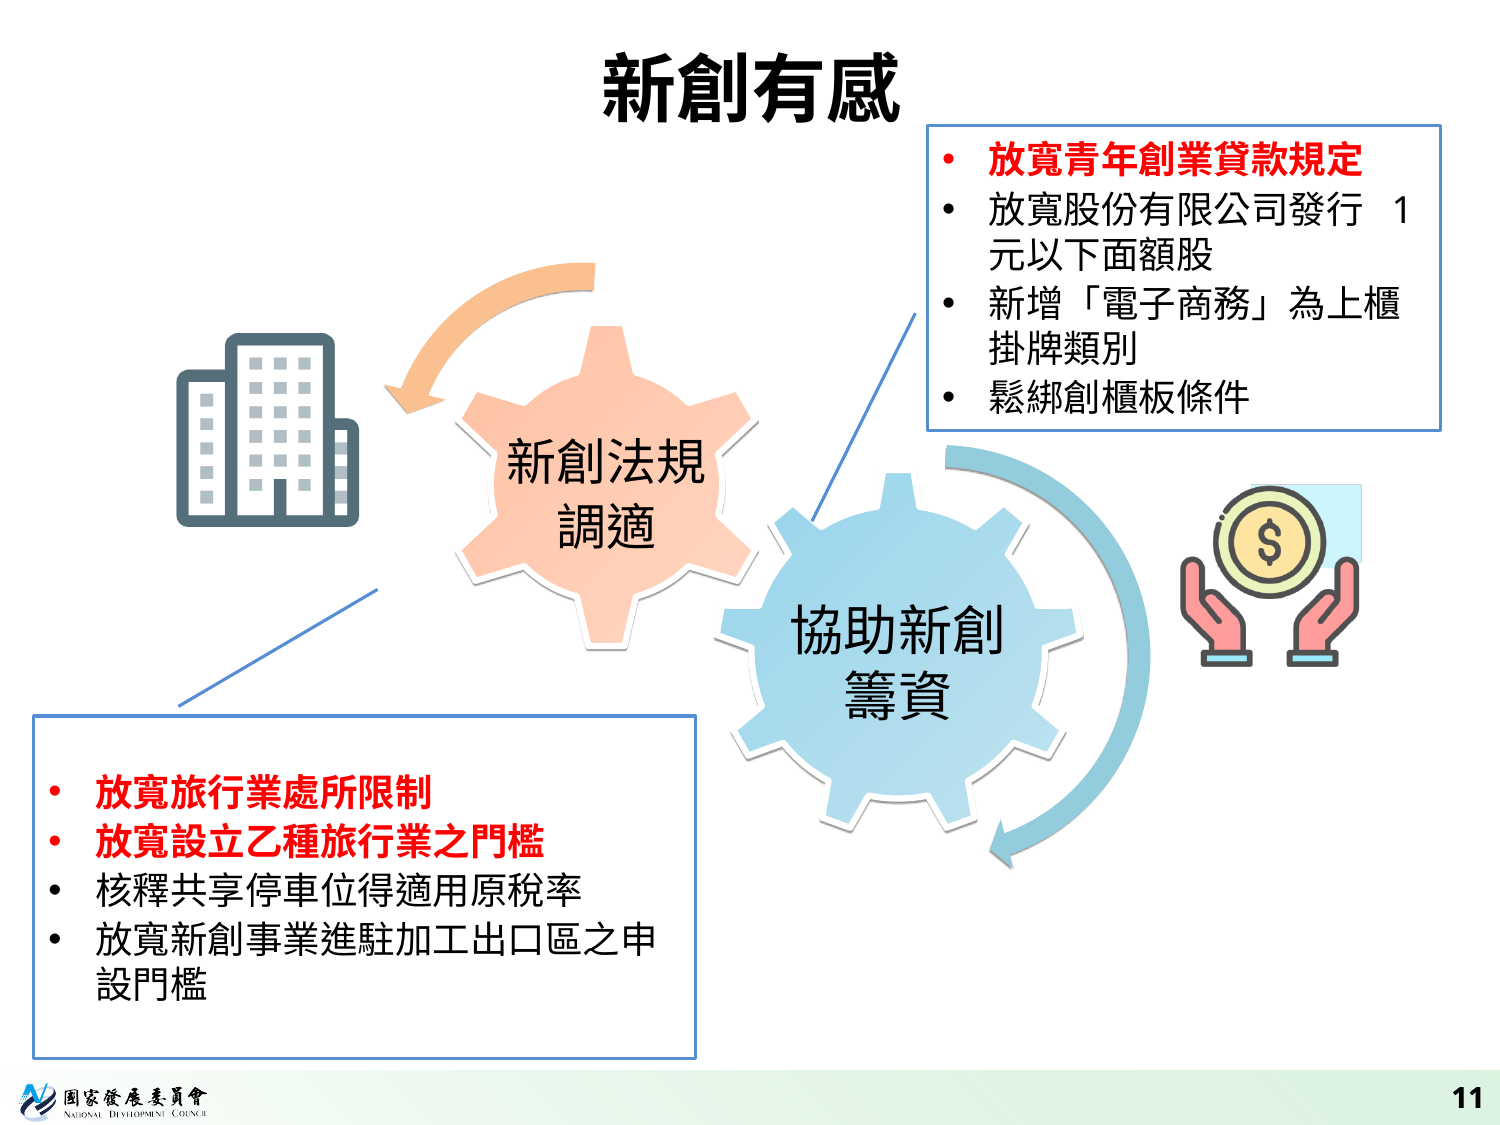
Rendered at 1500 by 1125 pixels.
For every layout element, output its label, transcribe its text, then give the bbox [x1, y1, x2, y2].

text_box 協助新創籌資 [716, 470, 1080, 828]
text_box [945, 445, 1151, 869]
slide_number <編號> [1149, 1069, 1500, 1125]
text_box [383, 262, 596, 414]
picture [1175, 480, 1366, 672]
text_box 放寬旅行業處所限制 放寬設立乙種旅行業之門檻 核釋共享停車位得適用原稅率 放寬新創事業進駐加工出口區之申設門檻 [34, 716, 695, 1059]
title 新創有感 [75, 23, 1426, 149]
picture [12, 1074, 230, 1122]
text_box 新創法規調適 [457, 323, 756, 647]
text_box 放寬青年創業貸款規定 放寬股份有限公司發行 1 元以下面額股 新增「電子商務」為上櫃掛牌類別 鬆綁創櫃板條件 [927, 125, 1440, 430]
picture [170, 333, 365, 528]
